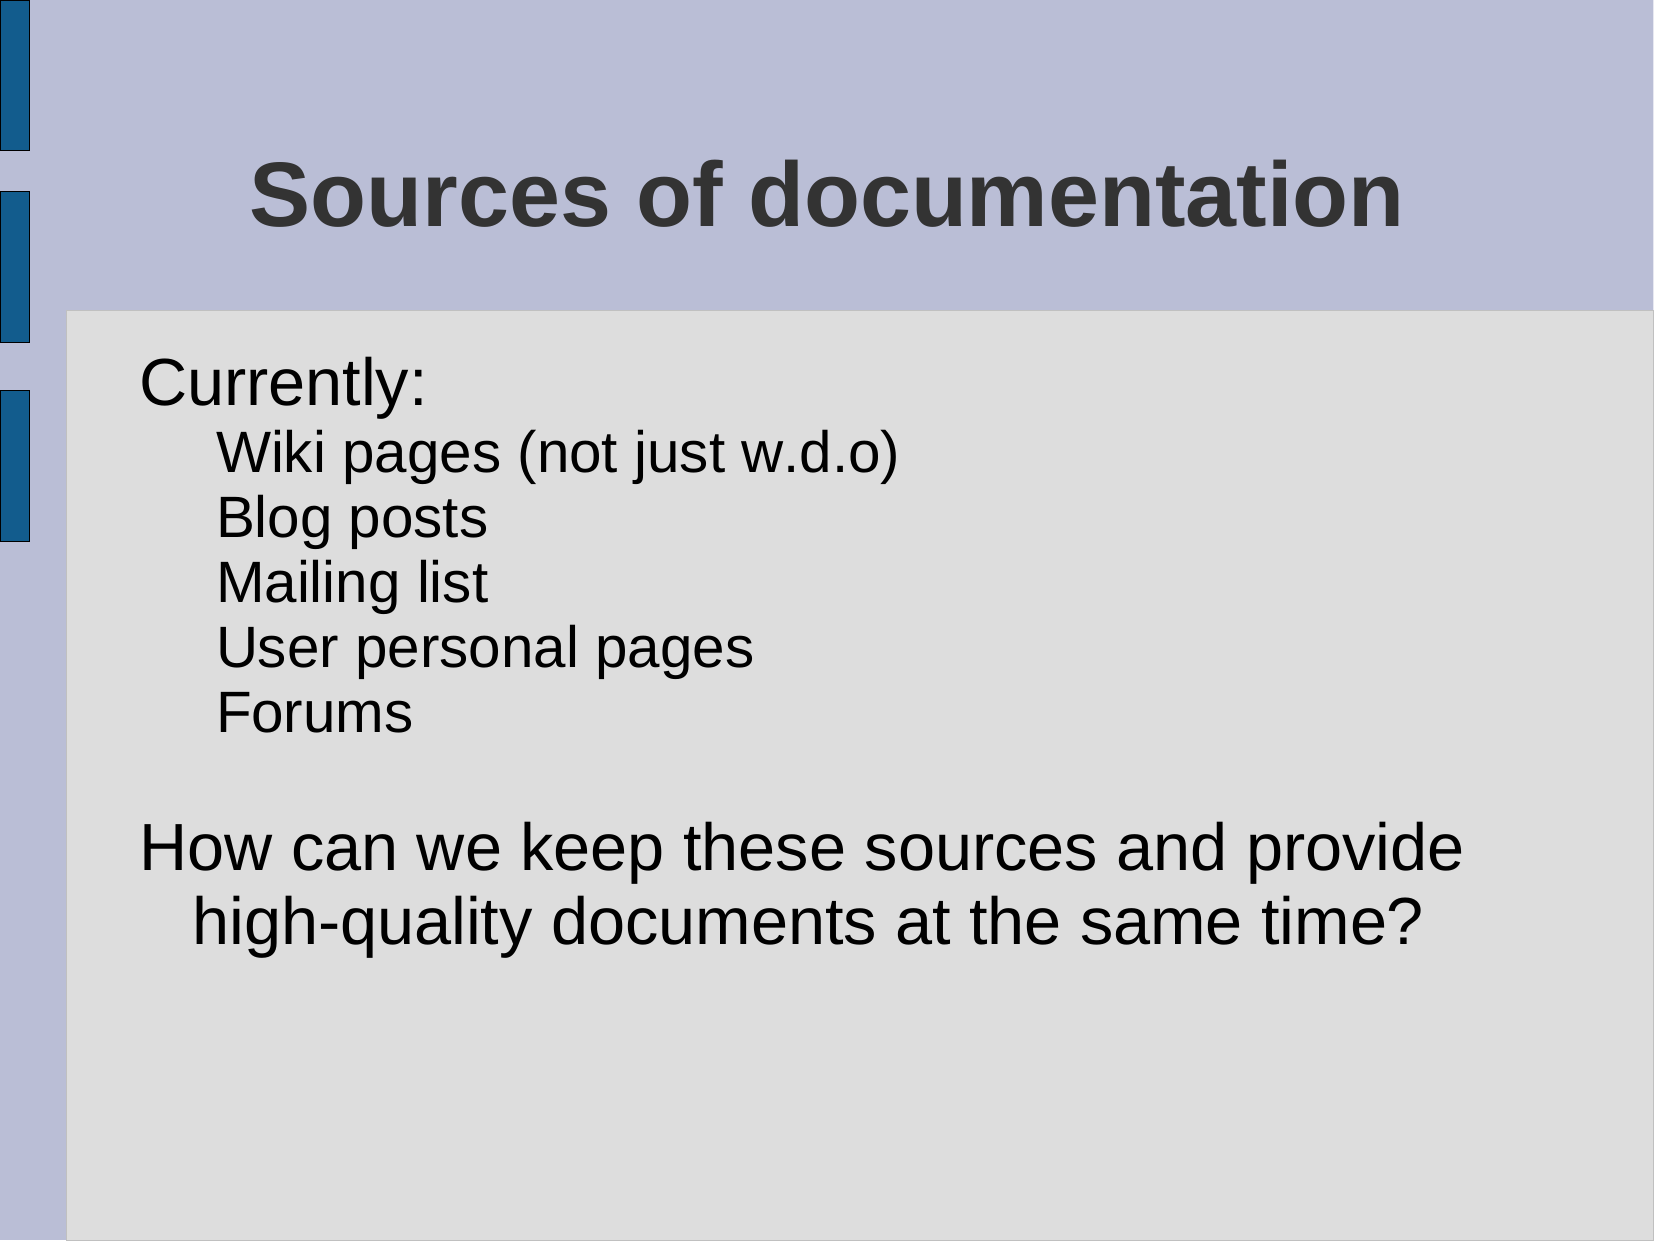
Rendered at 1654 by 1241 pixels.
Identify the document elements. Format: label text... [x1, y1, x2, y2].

list Currently: Wiki pages (not just w.d.o) Blog posts Mailing list User personal pages Forums How can we keep these sources and provide high-quality documents at the same time? [121, 344, 1534, 1127]
title Sources of documentation [121, 91, 1534, 299]
